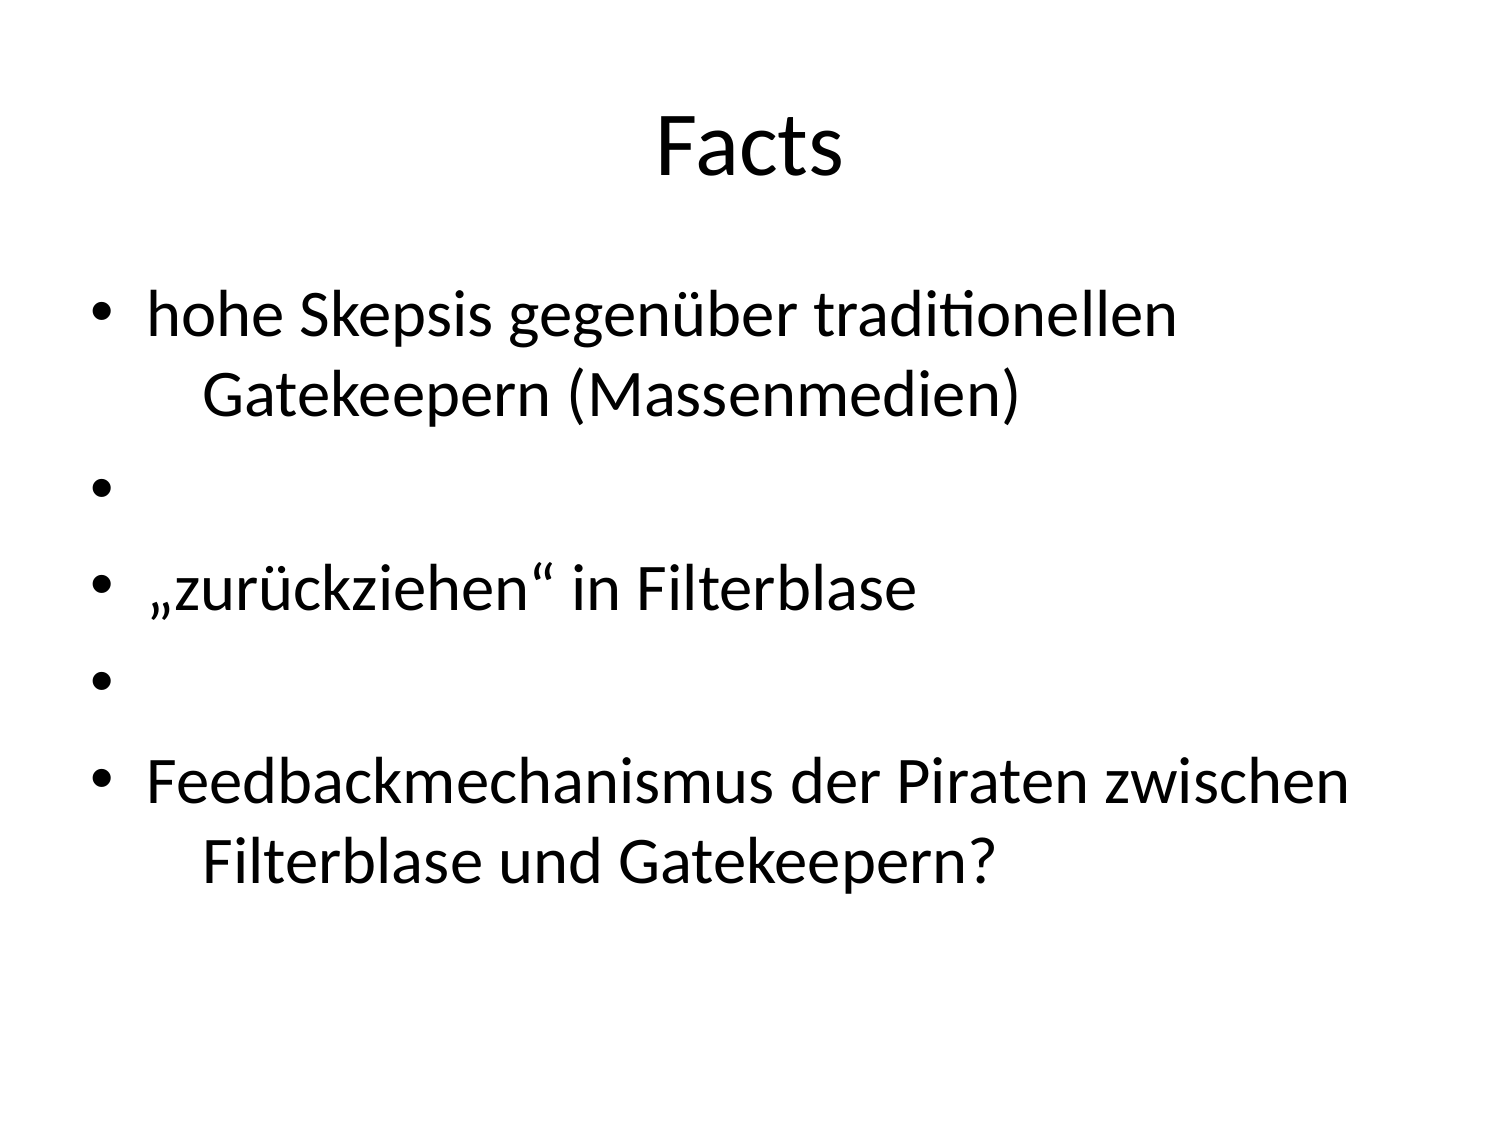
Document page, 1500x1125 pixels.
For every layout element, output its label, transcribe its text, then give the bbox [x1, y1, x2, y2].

list hohe Skepsis gegenüber traditionellen Gatekeepern (Massenmedien) „zurückziehen“ in Filterblase Feedbackmechanismus der Piraten zwischen Filterblase und Gatekeepern? [75, 262, 1426, 1005]
title Facts [75, 45, 1426, 233]
